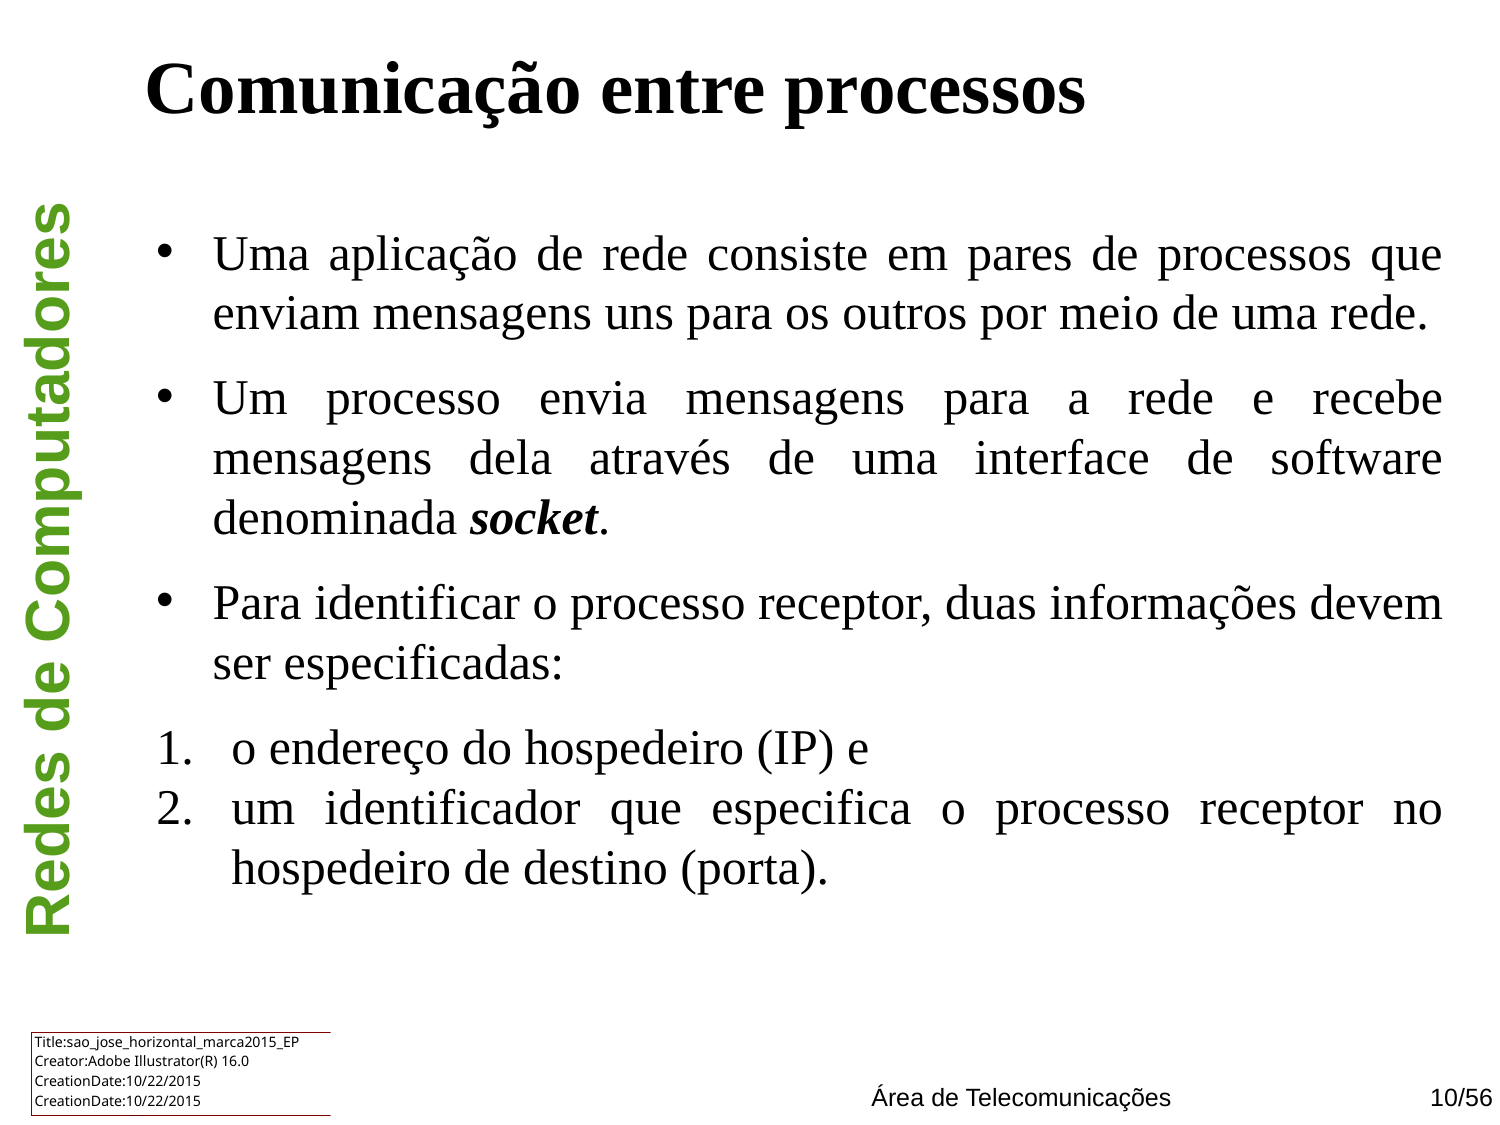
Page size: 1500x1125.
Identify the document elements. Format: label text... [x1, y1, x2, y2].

text_box Comunicação entre processos [129, 30, 1205, 315]
text_box Uma aplicação de rede consiste em pares de processos que enviam mensagens uns para os outros por meio de uma rede. Um processo envia mensagens para a rede e recebe mensagens dela através de uma interface de software denominada socket. Para identificar o processo receptor, duas informações devem ser especificadas: o endereço do hospedeiro (IP) e um identificador que especifica o processo receptor no hospedeiro de destino (porta). [141, 212, 1459, 1083]
